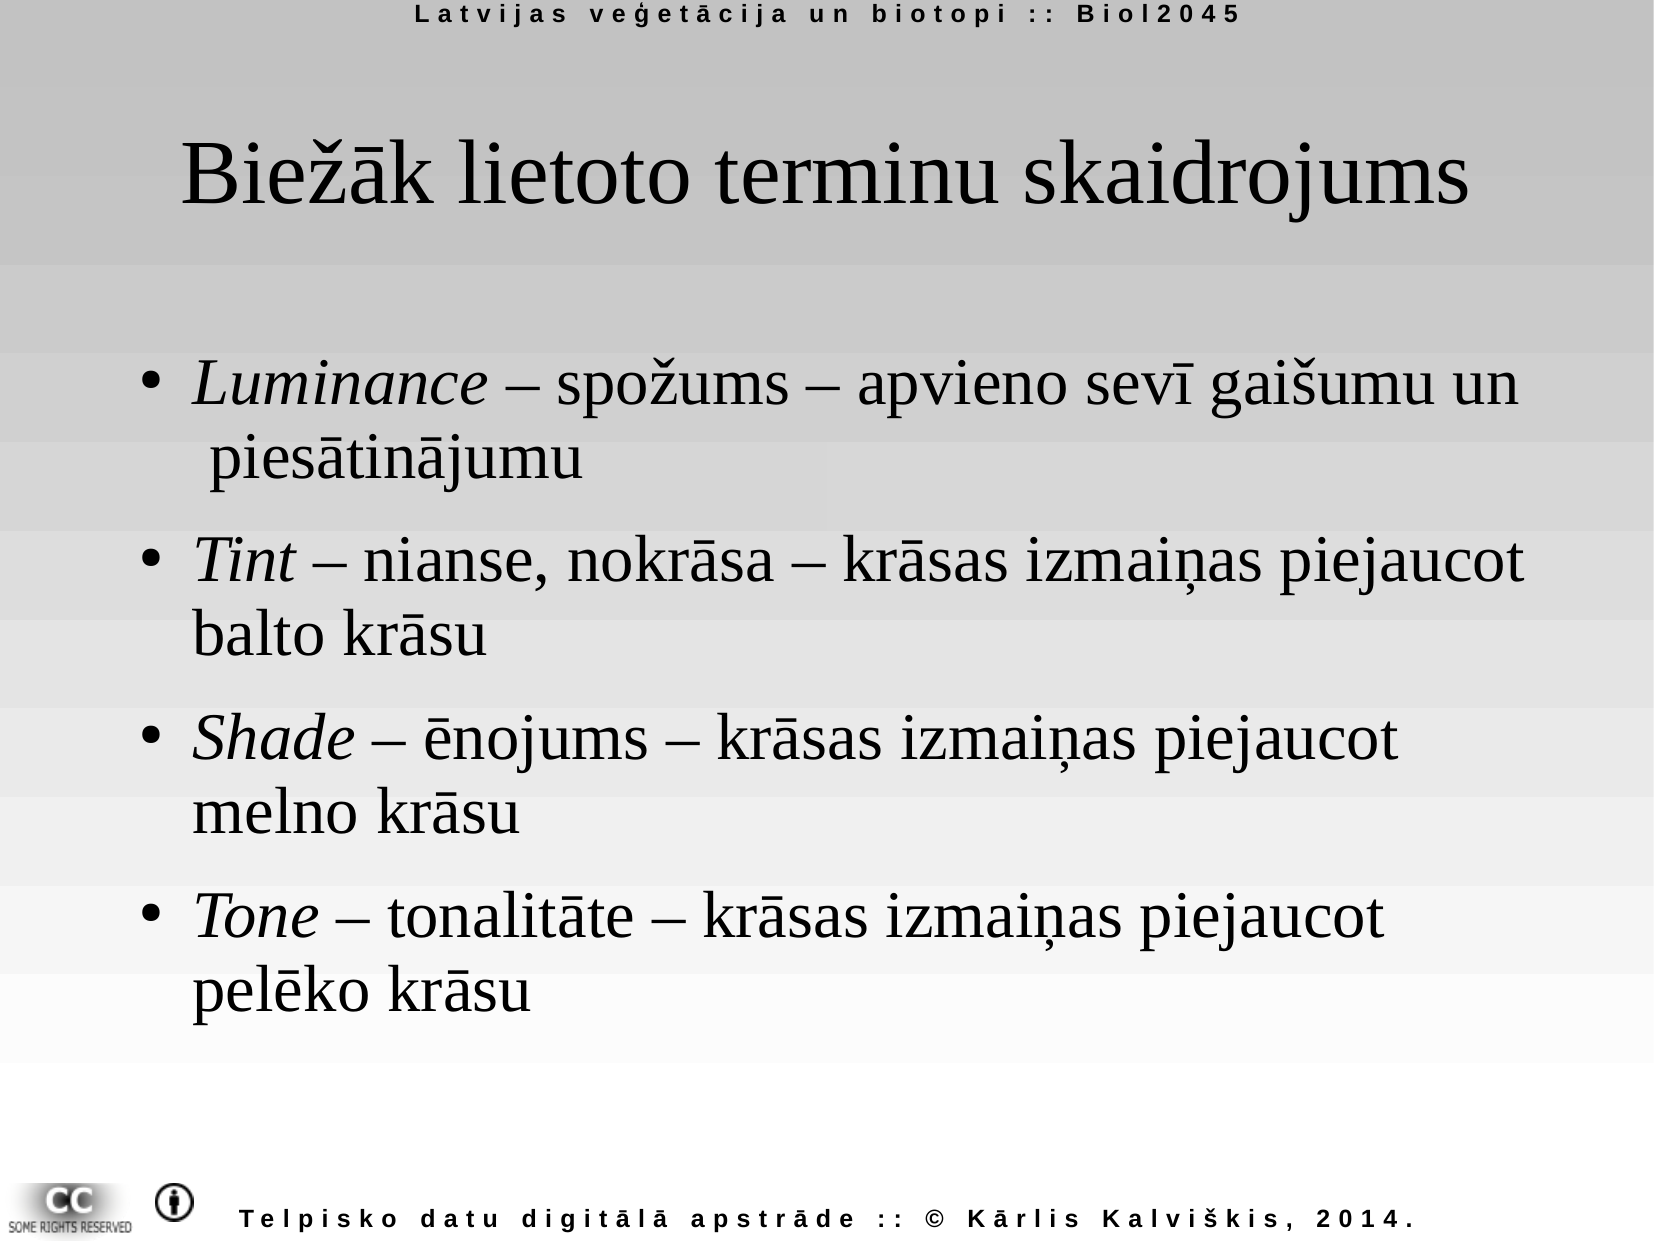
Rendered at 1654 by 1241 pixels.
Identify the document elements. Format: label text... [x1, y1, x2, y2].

title Biežāk lietoto terminu skaidrojums [29, 49, 1625, 296]
list Luminance – spožums – apvieno sevī gaišumu un piesātinājumu Tint – nianse, nokrāsa – krāsas izmaiņas piejaucot balto krāsu Shade – ēnojums – krāsas izmaiņas piejaucot melno krāsu Tone – tonalitāte – krāsas izmaiņas piejaucot pelēko krāsu [121, 344, 1534, 1127]
picture [0, 0, 1654, 1241]
